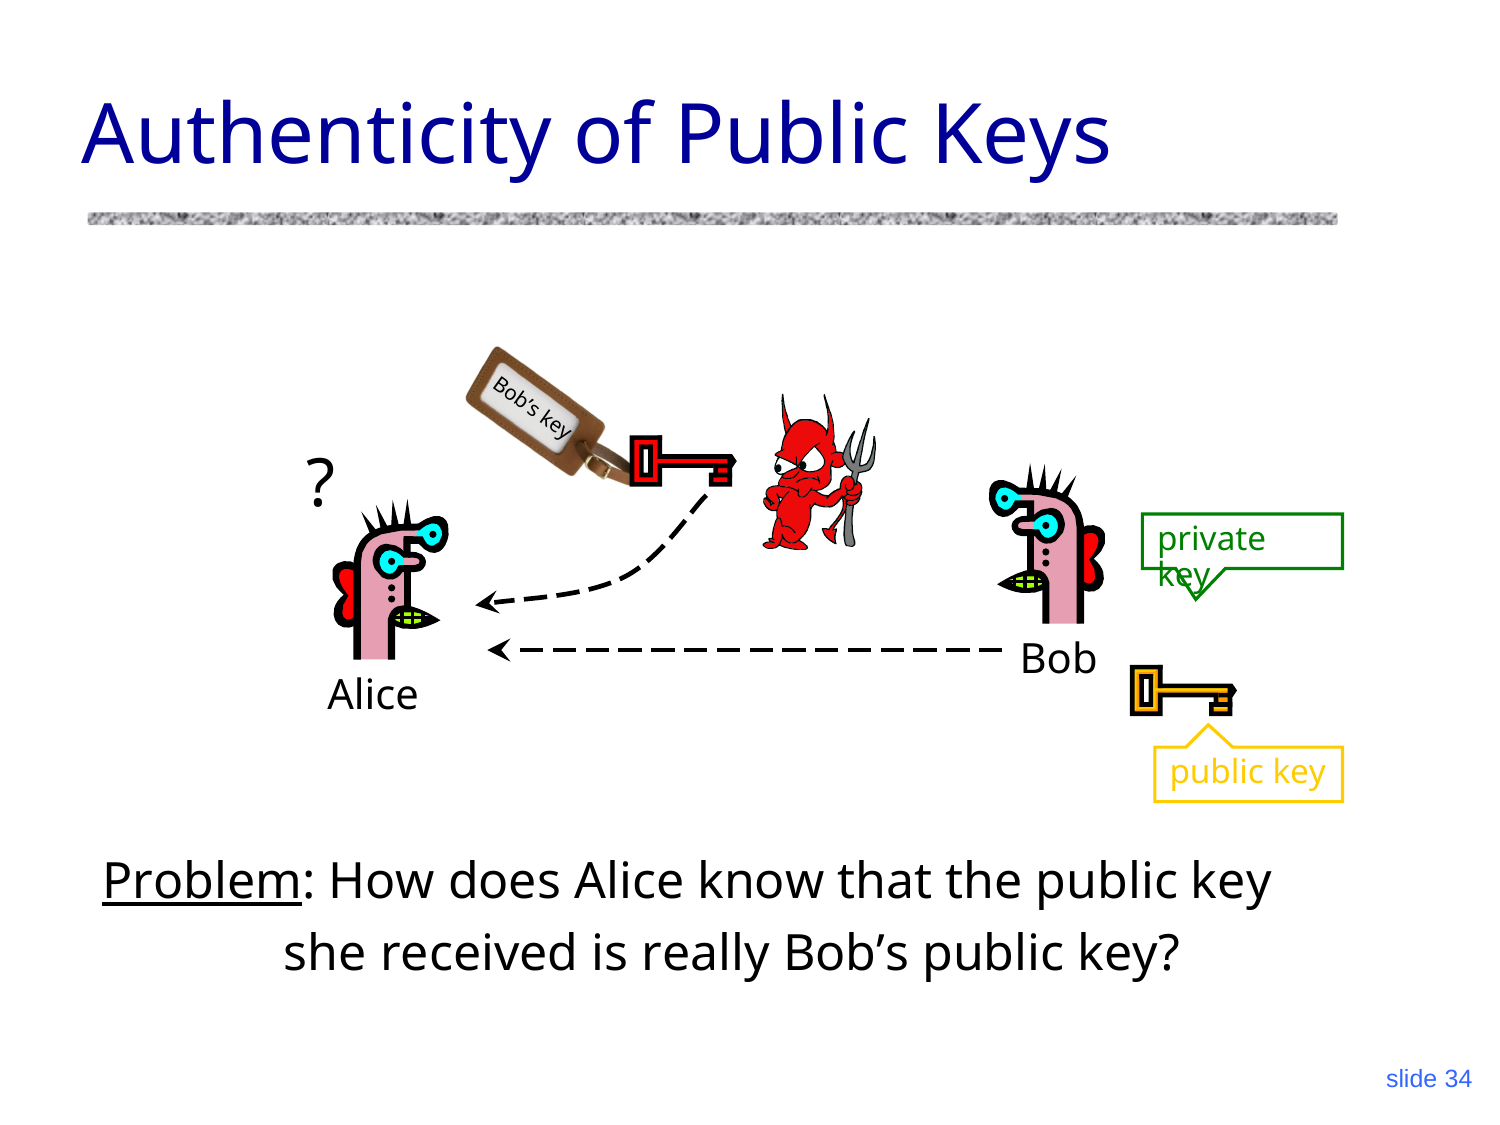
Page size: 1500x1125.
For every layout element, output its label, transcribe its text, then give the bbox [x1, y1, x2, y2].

title Authenticity of Public Keys [66, 37, 1450, 188]
text_box slide <number> [1174, 1025, 1488, 1101]
picture [332, 498, 451, 661]
text_box Problem: How does Alice know that the public key she received is really Bob’s public key? [87, 840, 1287, 989]
picture [987, 462, 1105, 625]
text_box ? [291, 431, 351, 528]
picture [644, 450, 648, 472]
picture [426, 296, 651, 551]
text_box private key [1142, 514, 1343, 600]
text_box Bob [1004, 623, 1113, 690]
picture [762, 393, 876, 550]
picture [663, 468, 671, 476]
text_box Bob’s key [472, 355, 595, 460]
text_box [629, 435, 737, 487]
picture [87, 212, 1338, 226]
text_box public key [1154, 724, 1343, 802]
text_box Alice [312, 659, 434, 726]
text_box [1129, 664, 1238, 717]
